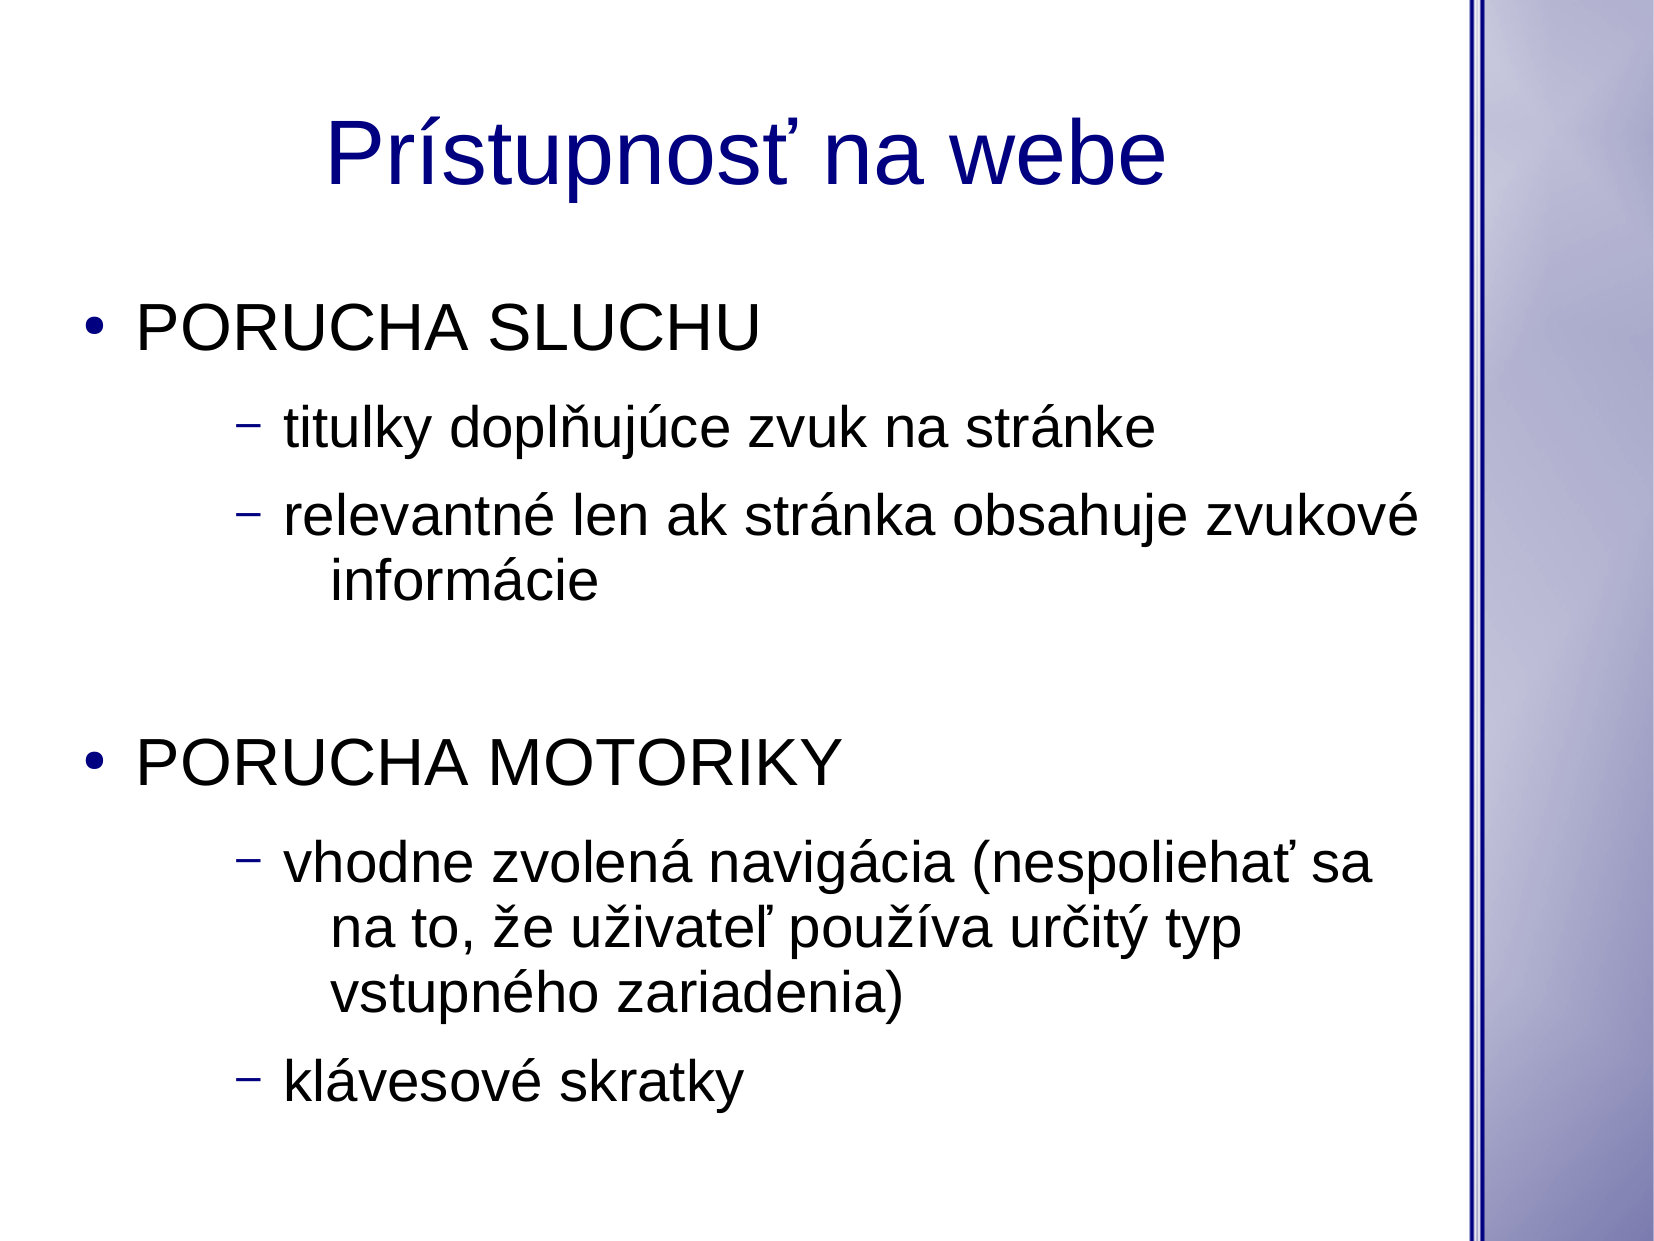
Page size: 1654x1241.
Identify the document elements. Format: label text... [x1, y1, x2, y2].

picture [0, 0, 1654, 1241]
title Prístupnosť na webe [47, 56, 1447, 250]
list PORUCHA SLUCHU titulky doplňujúce zvuk na stránke relevantné len ak stránka obsahuje zvukové informácie PORUCHA MOTORIKY vhodne zvolená navigácia (nespoliehať sa na to, že uživateľ používa určitý typ vstupného zariadenia) klávesové skratky [47, 290, 1447, 1210]
